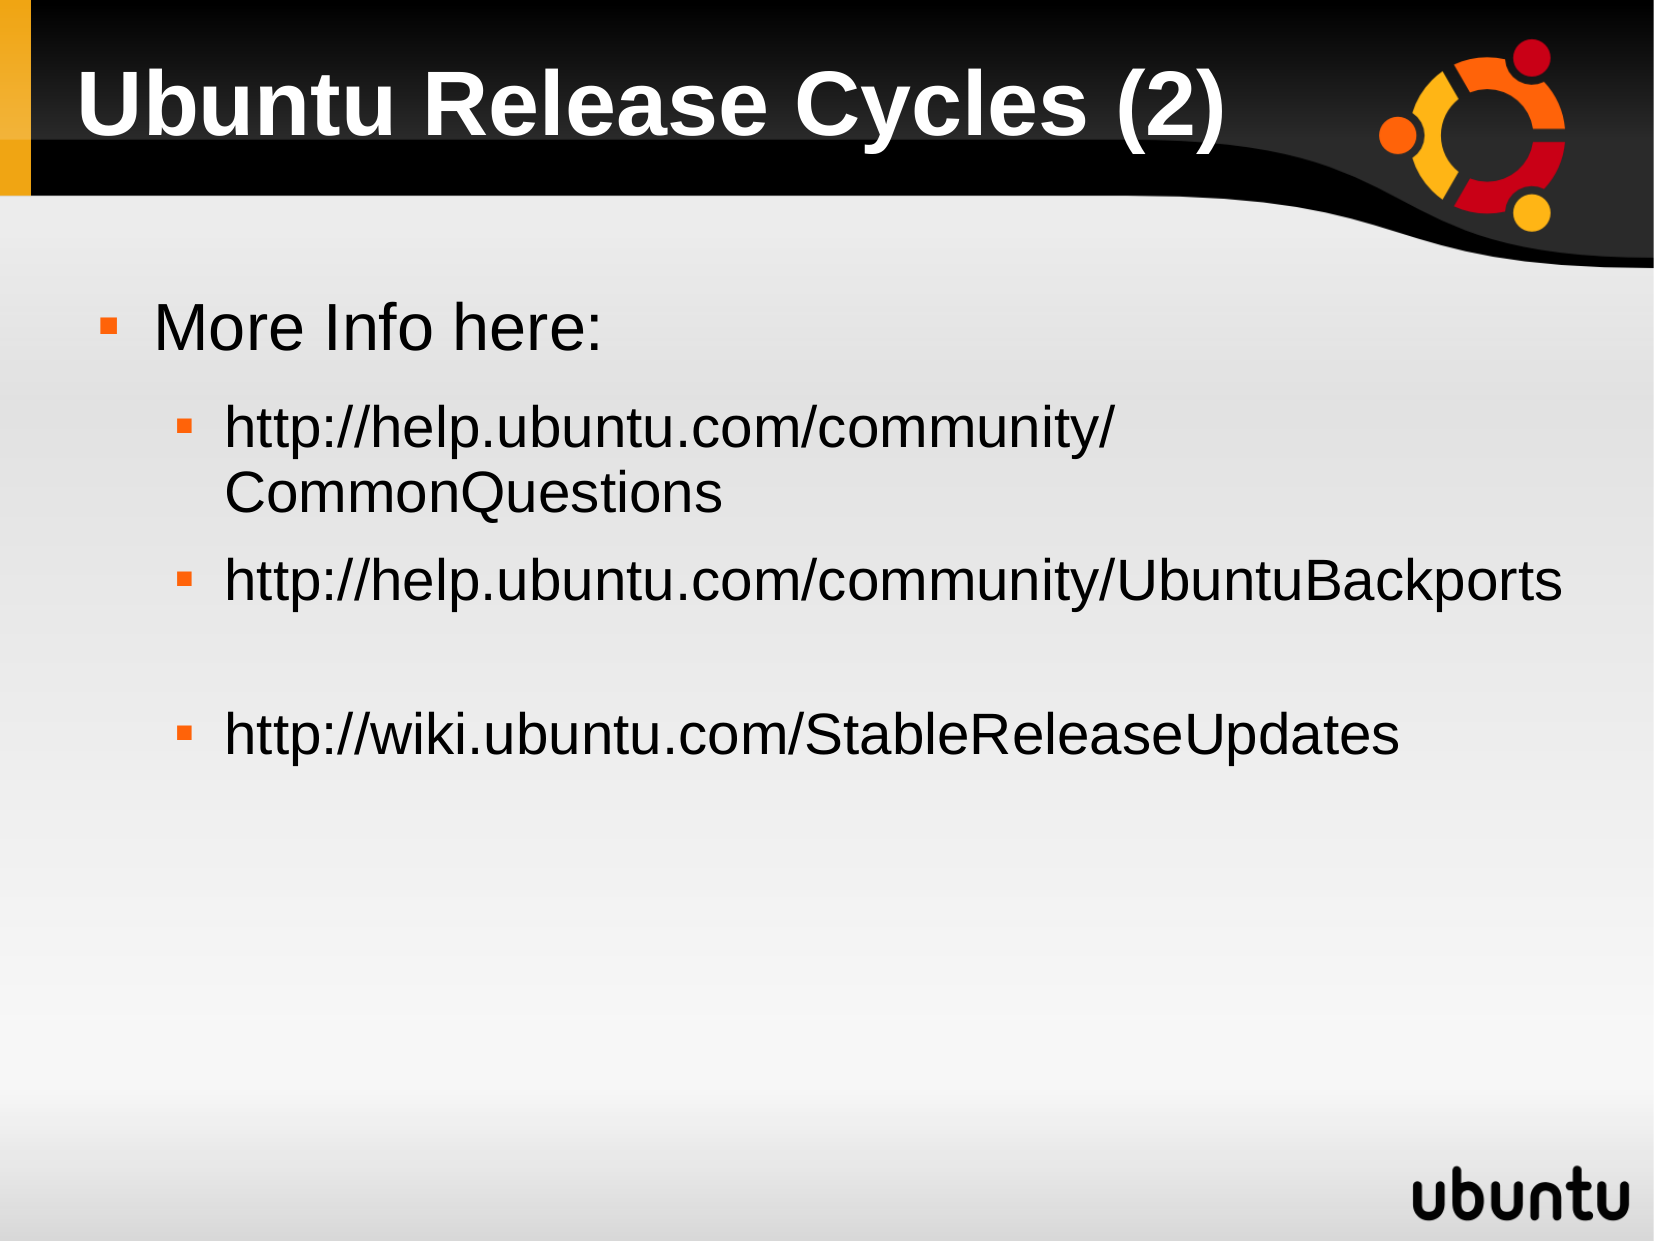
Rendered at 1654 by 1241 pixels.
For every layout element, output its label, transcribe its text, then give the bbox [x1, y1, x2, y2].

picture [0, 0, 1654, 1241]
title Ubuntu Release Cycles (2) [76, 7, 1565, 200]
list More Info here: http://help.ubuntu.com/community/CommonQuestions http://help.ubuntu.com/community/UbuntuBackports http://wiki.ubuntu.com/StableReleaseUpdates [82, 290, 1571, 1094]
